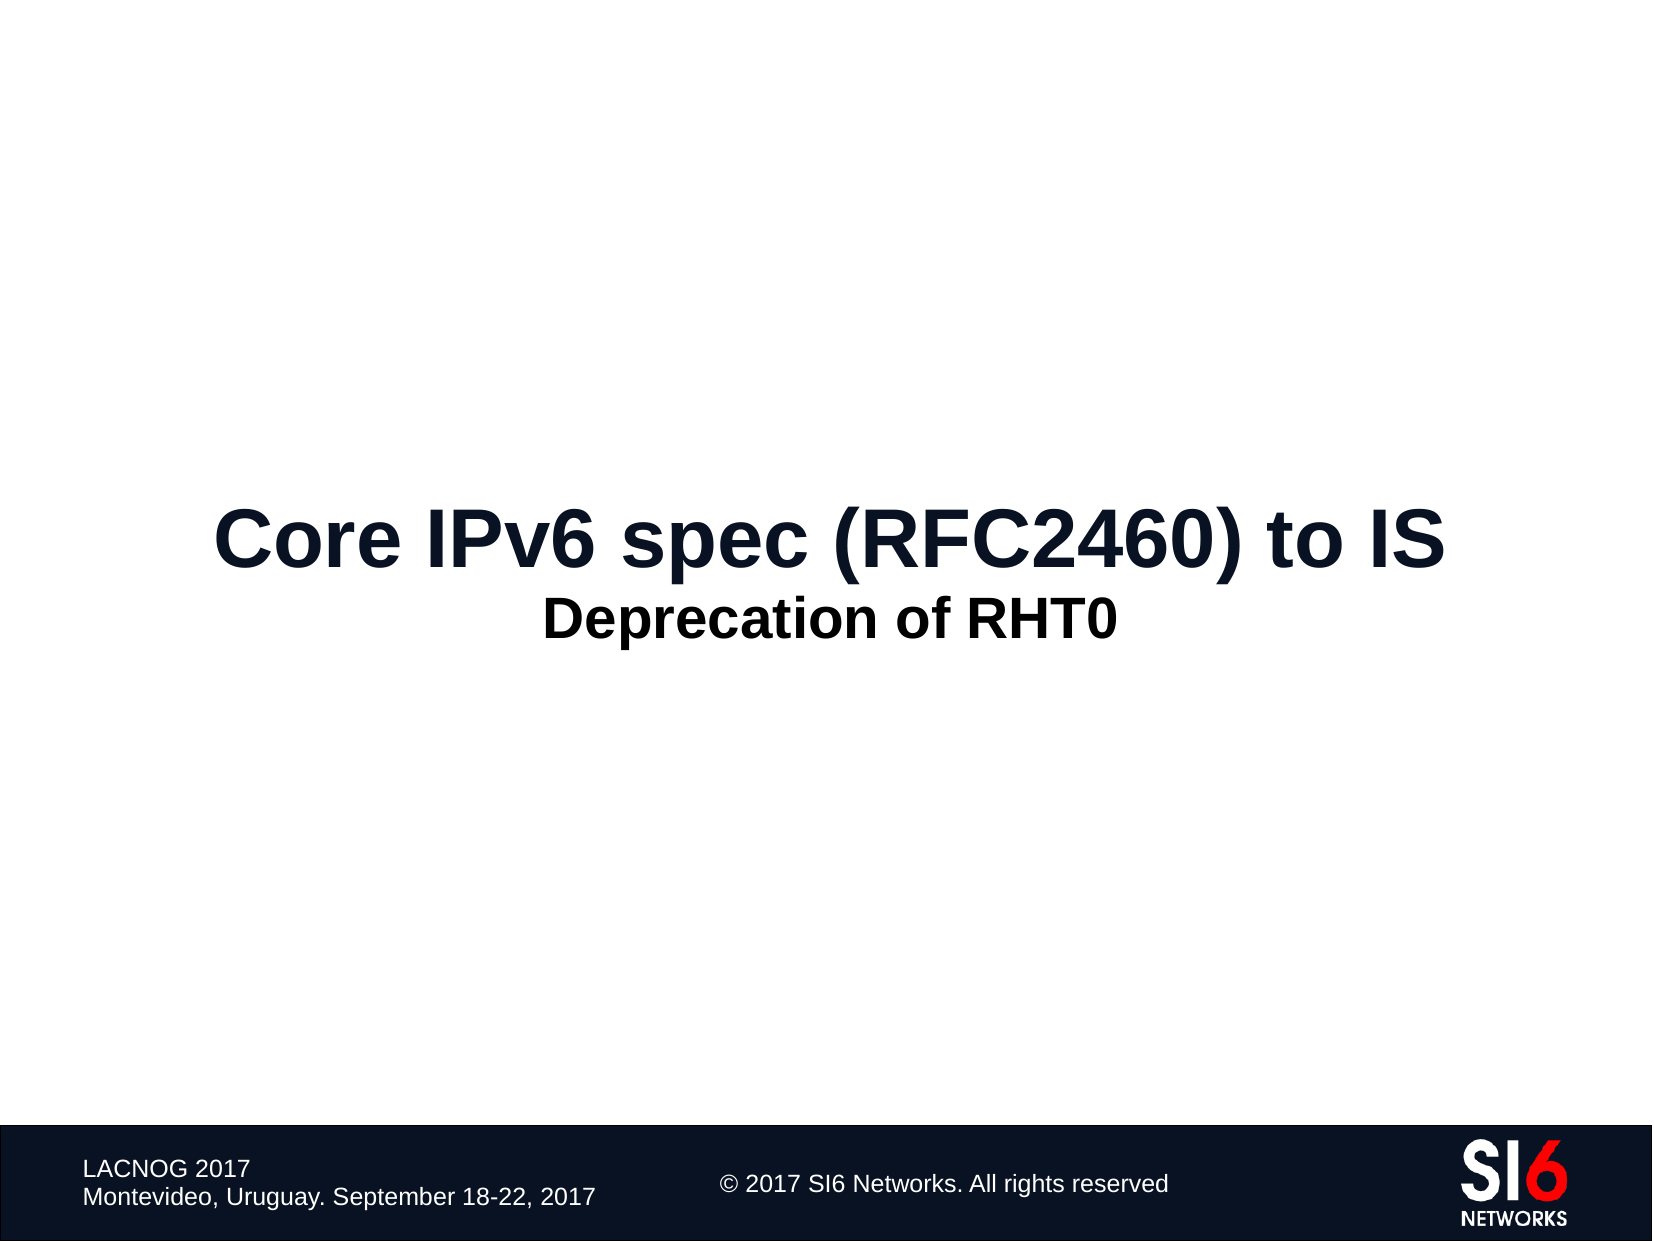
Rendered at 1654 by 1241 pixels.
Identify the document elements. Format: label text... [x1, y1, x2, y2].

title Core IPv6 spec (RFC2460) to IS Deprecation of RHT0 [86, 467, 1576, 676]
picture [1461, 1139, 1567, 1226]
